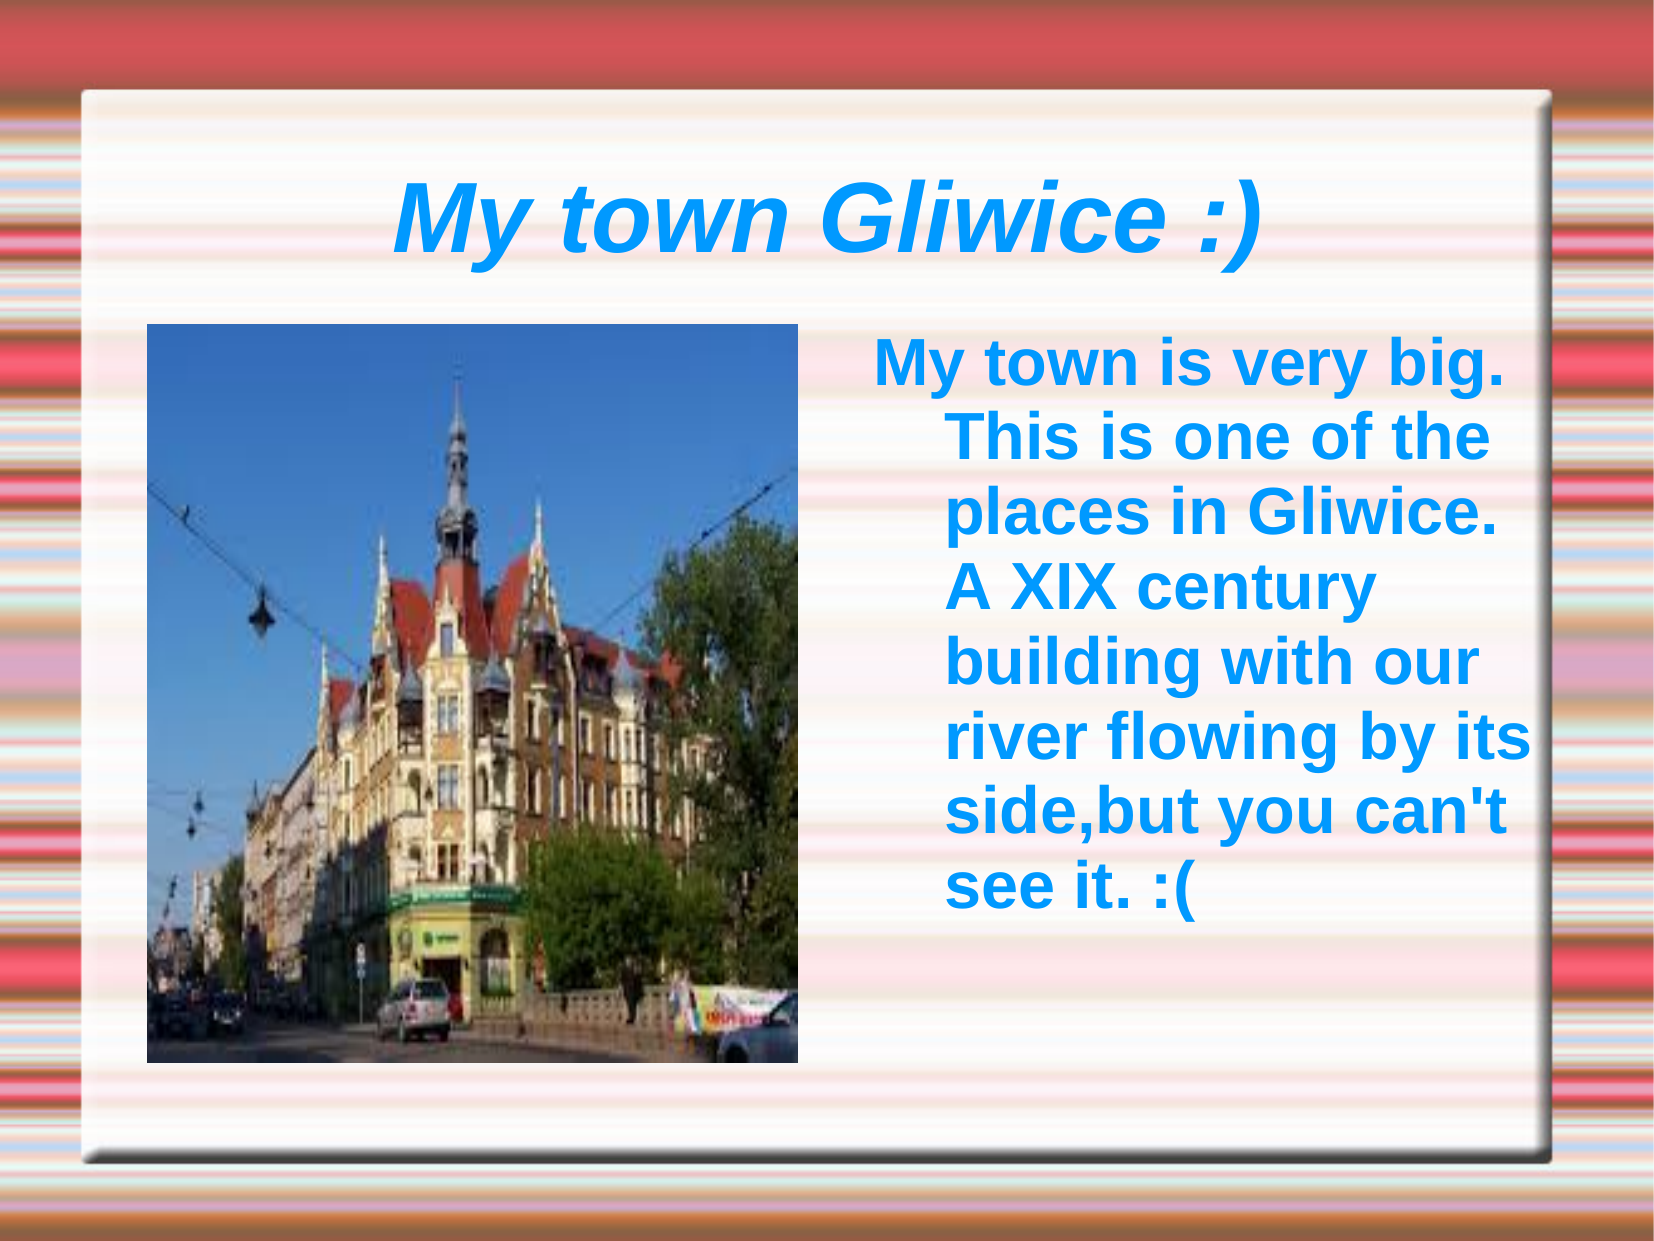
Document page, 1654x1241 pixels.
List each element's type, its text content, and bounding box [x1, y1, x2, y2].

picture [0, 0, 1654, 1241]
title My town Gliwice :) [121, 114, 1534, 322]
list My town is very big. This is one of the places in Gliwice. A XIX century building with our river flowing by its side,but you can't see it. :( [861, 324, 1536, 1107]
